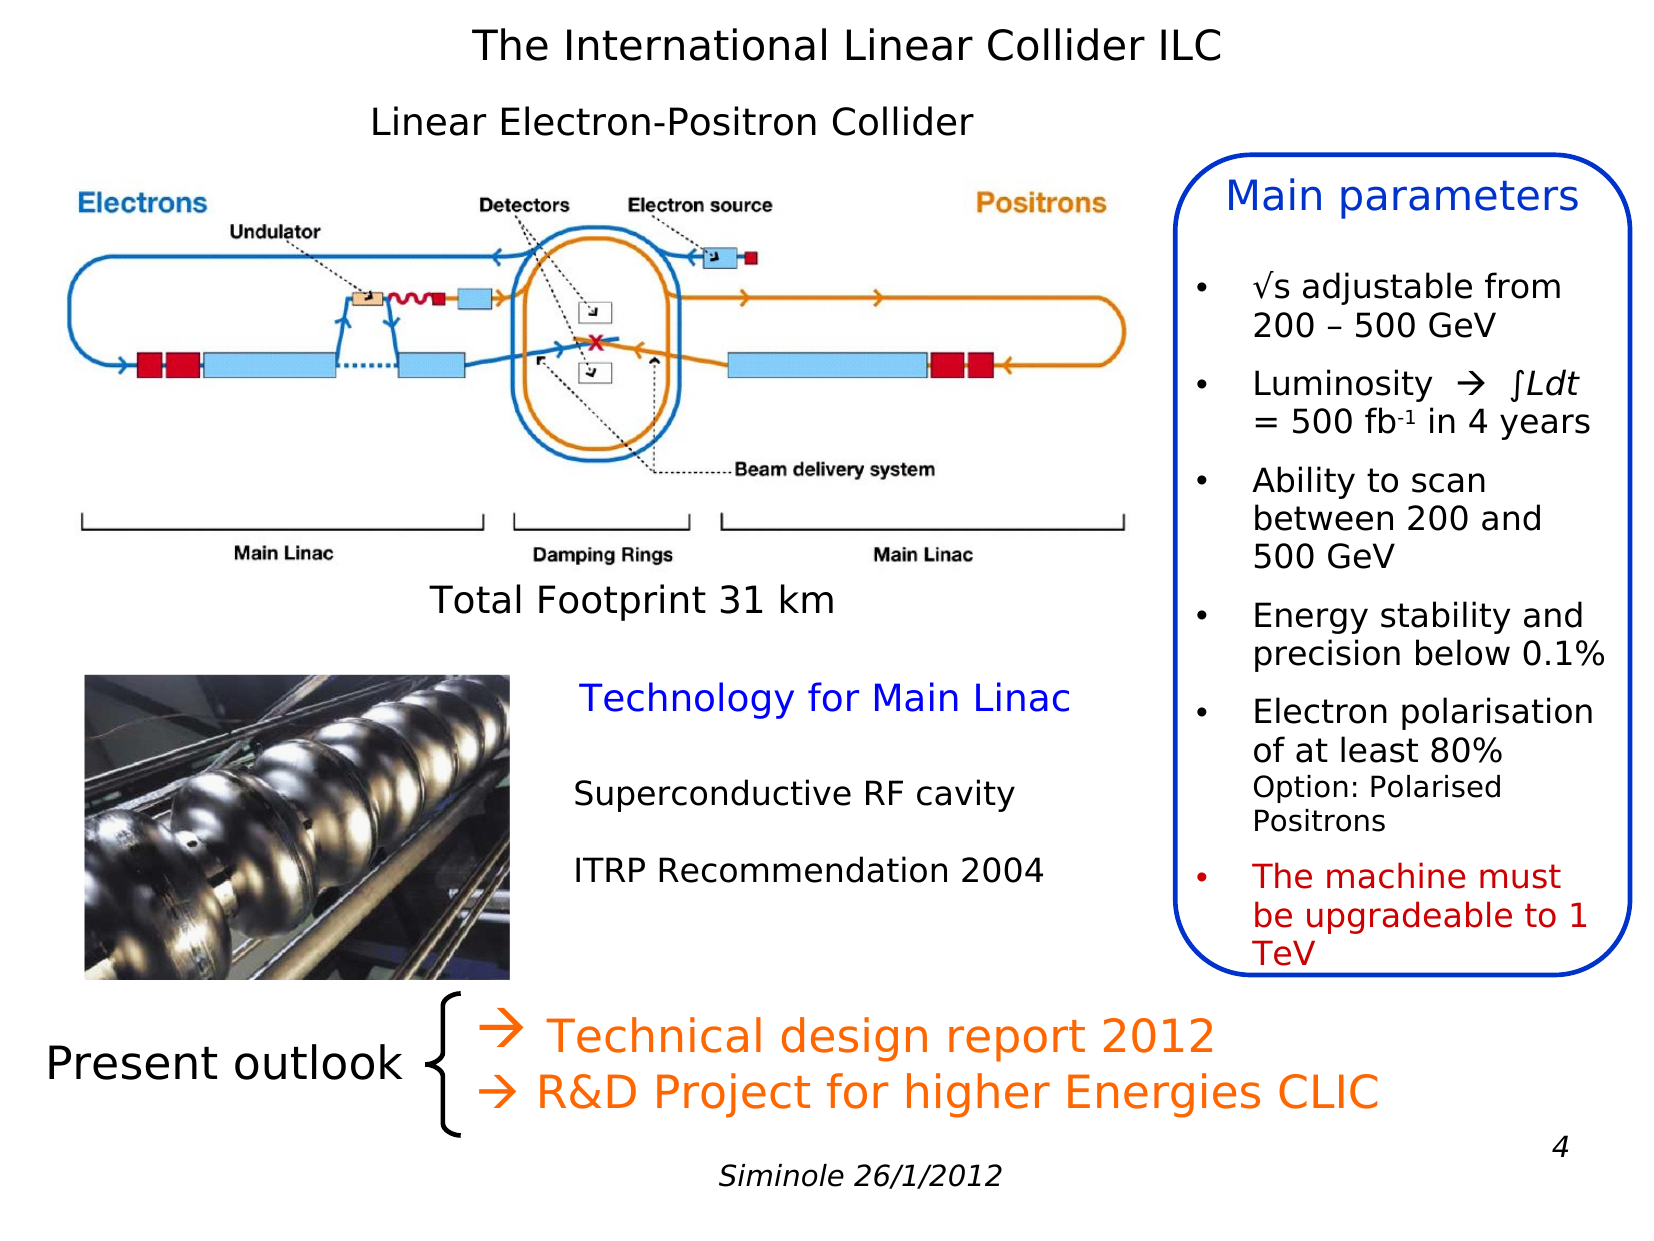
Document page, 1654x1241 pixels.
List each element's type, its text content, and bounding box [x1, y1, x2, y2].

text_box Total Footprint 31 km [415, 571, 843, 630]
text_box Main parameters √s adjustable from 200 – 500 GeV Luminosity  ∫Ldt = 500 fb-1 in 4 years Ability to scan between 200 and 500 GeV Energy stability and precision below 0.1% Electron polarisation of at least 80% Option: Polarised Positrons The machine must be upgradeable to 1 TeV [1181, 935, 1625, 982]
picture [84, 674, 510, 980]
text_box The International Linear Collider ILC [457, 13, 1237, 78]
text_box Technology for Main Linac [564, 669, 1080, 728]
text_box Main parameters √s adjustable from 200 – 500 GeV Luminosity  ∫Ldt = 500 fb-1 in 4 years Ability to scan between 200 and 500 GeV Energy stability and precision below 0.1% Electron polarisation of at least 80% Option: Polarised Positrons The machine must be upgradeable to 1 TeV [1181, 163, 1625, 972]
picture [5, 162, 1178, 579]
text_box Superconductive RF cavity ITRP Recommendation 2004 [558, 767, 1061, 899]
text_box Technical design report 2012  R&D Project for higher Energies CLIC [460, 986, 1631, 1136]
text_box Linear Electron-Positron Collider [355, 93, 986, 153]
text_box Present outlook [30, 1028, 419, 1098]
